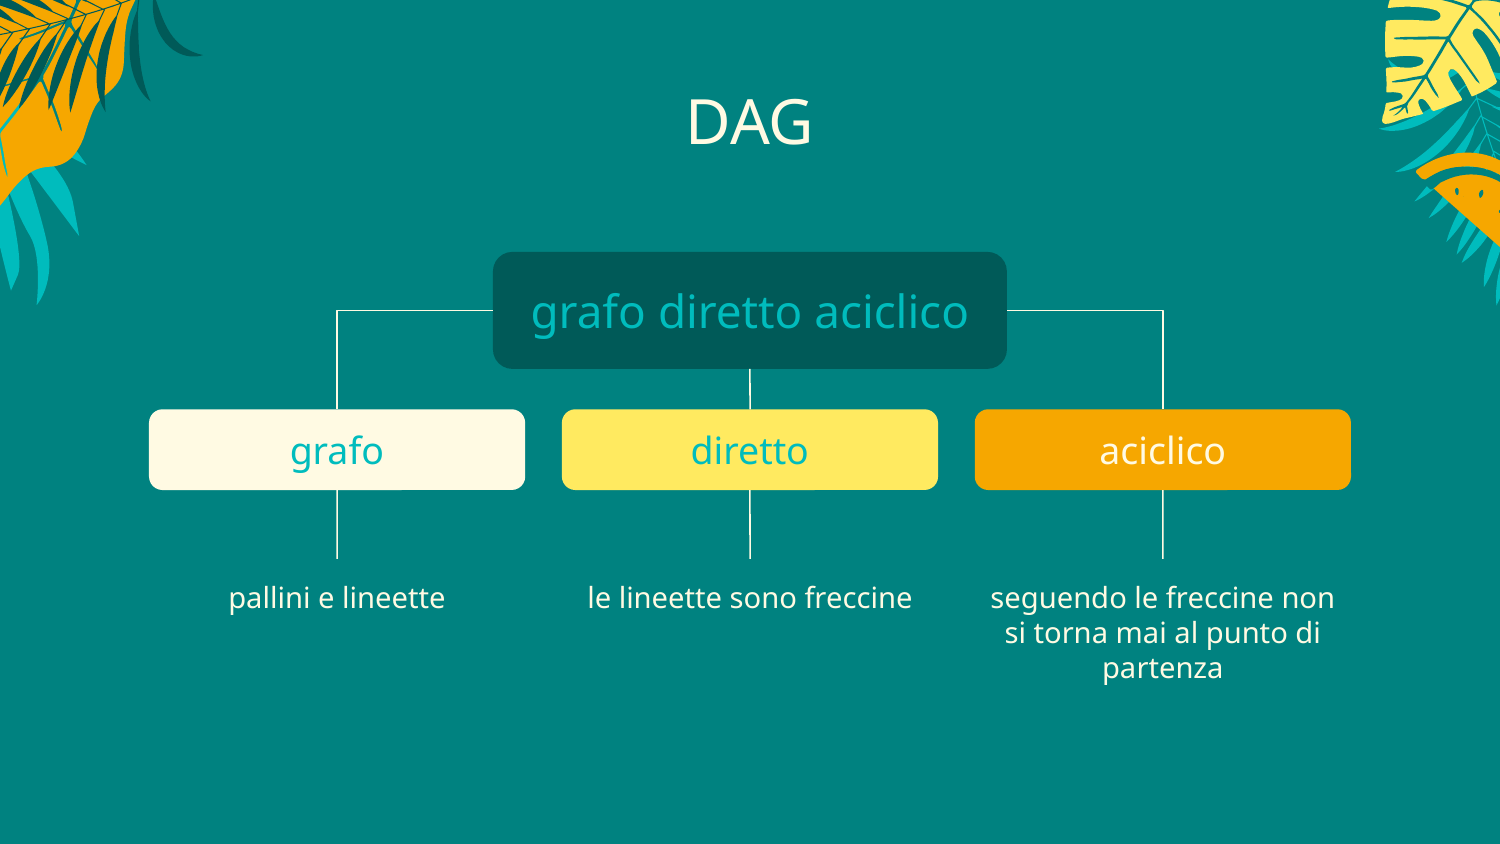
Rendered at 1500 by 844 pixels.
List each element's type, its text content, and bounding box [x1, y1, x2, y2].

text_box aciclico [974, 409, 1352, 491]
text_box pallini e lineette [148, 564, 526, 646]
text_box grafo [148, 409, 526, 491]
text_box diretto [561, 409, 939, 491]
title DAG [118, 72, 1382, 167]
text_box seguendo le freccine non si torna mai al punto di partenza [974, 564, 1351, 646]
text_box le lineette sono freccine [561, 564, 939, 646]
text_box grafo diretto aciclico [492, 251, 1007, 369]
